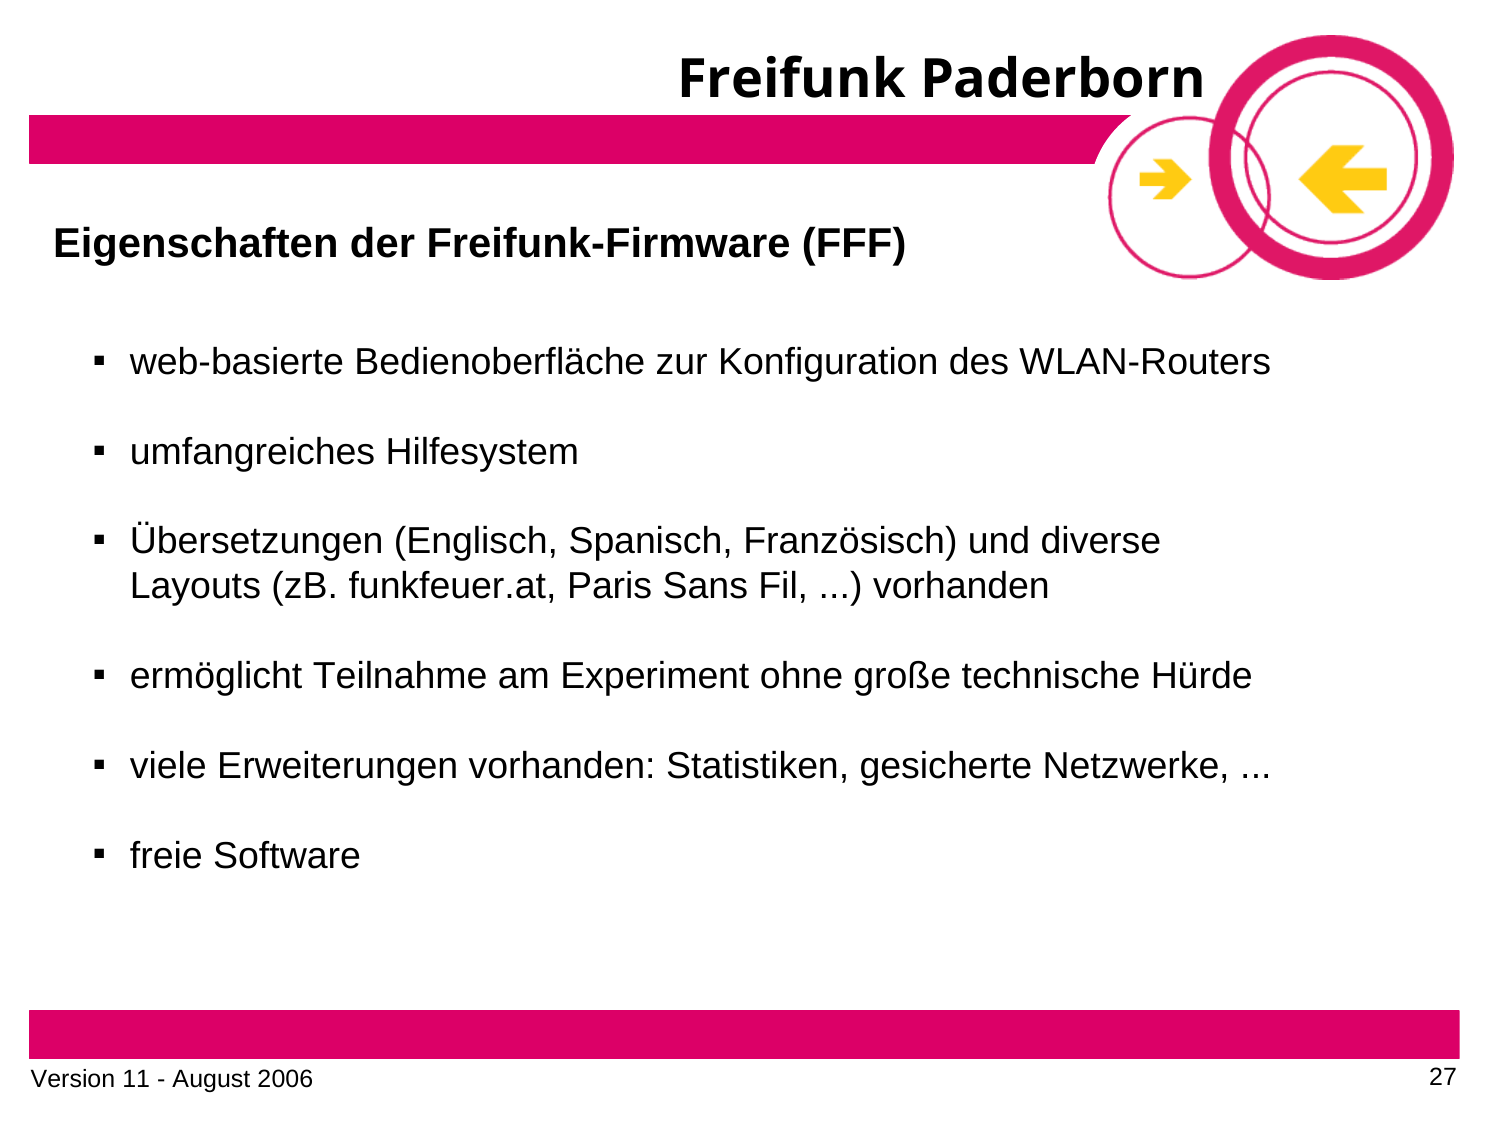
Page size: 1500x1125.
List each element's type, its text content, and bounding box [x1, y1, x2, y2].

picture [1107, 35, 1454, 280]
text_box Eigenschaften der Freifunk-Firmware (FFF) [53, 216, 1046, 296]
text_box web-basierte Bedienoberfläche zur Konfiguration des WLAN-Routers umfangreiches Hilfesystem Übersetzungen (Englisch, Spanisch, Französisch) und diverse Layouts (zB. funkfeuer.at, Paris Sans Fil, ...) vorhanden ermöglicht Teilnahme am Experiment ohne große technische Hürde viele Erweiterungen vorhanden: Statistiken, gesicherte Netzwerke, ... freie Software [59, 337, 1288, 976]
